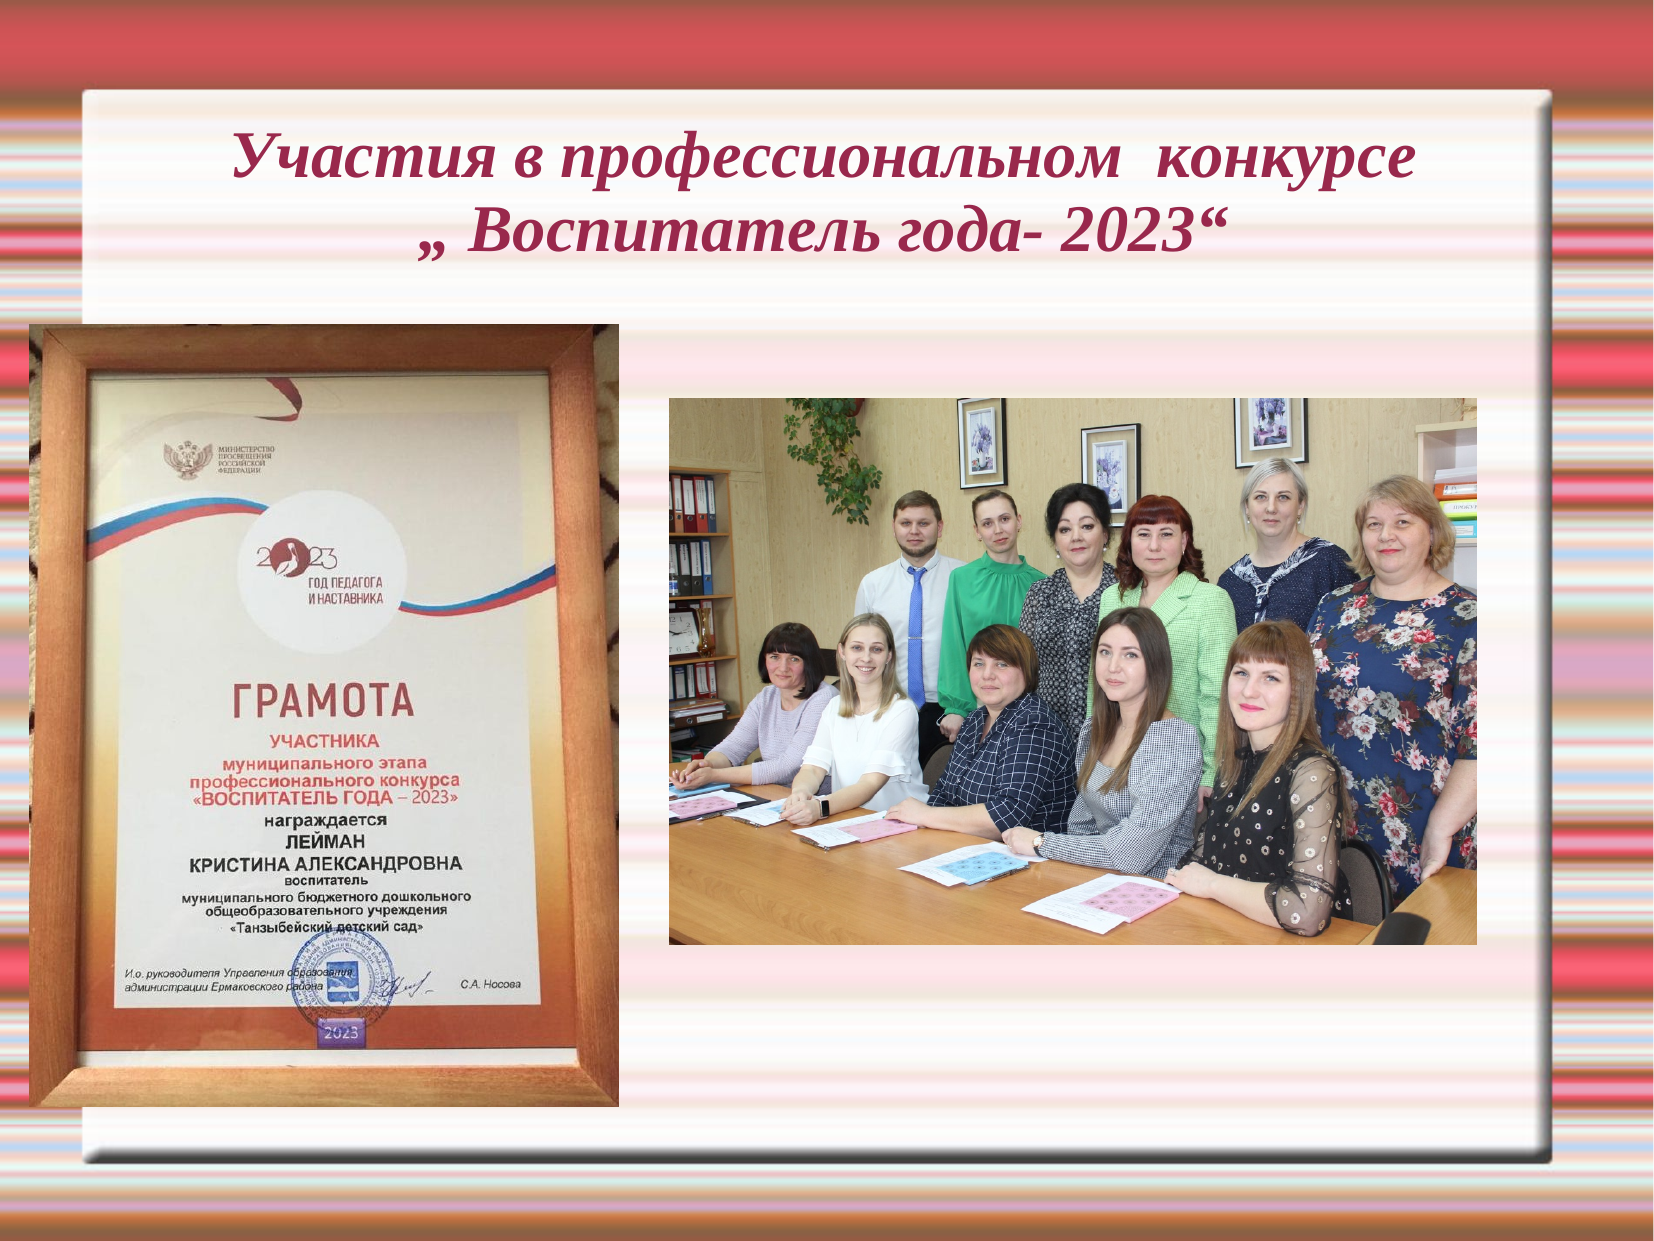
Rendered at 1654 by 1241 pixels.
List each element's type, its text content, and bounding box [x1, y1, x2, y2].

title Участия в профессиональном конкурсе „ Воспитатель года- 2023“ [118, 88, 1531, 296]
picture [0, 0, 1654, 1241]
